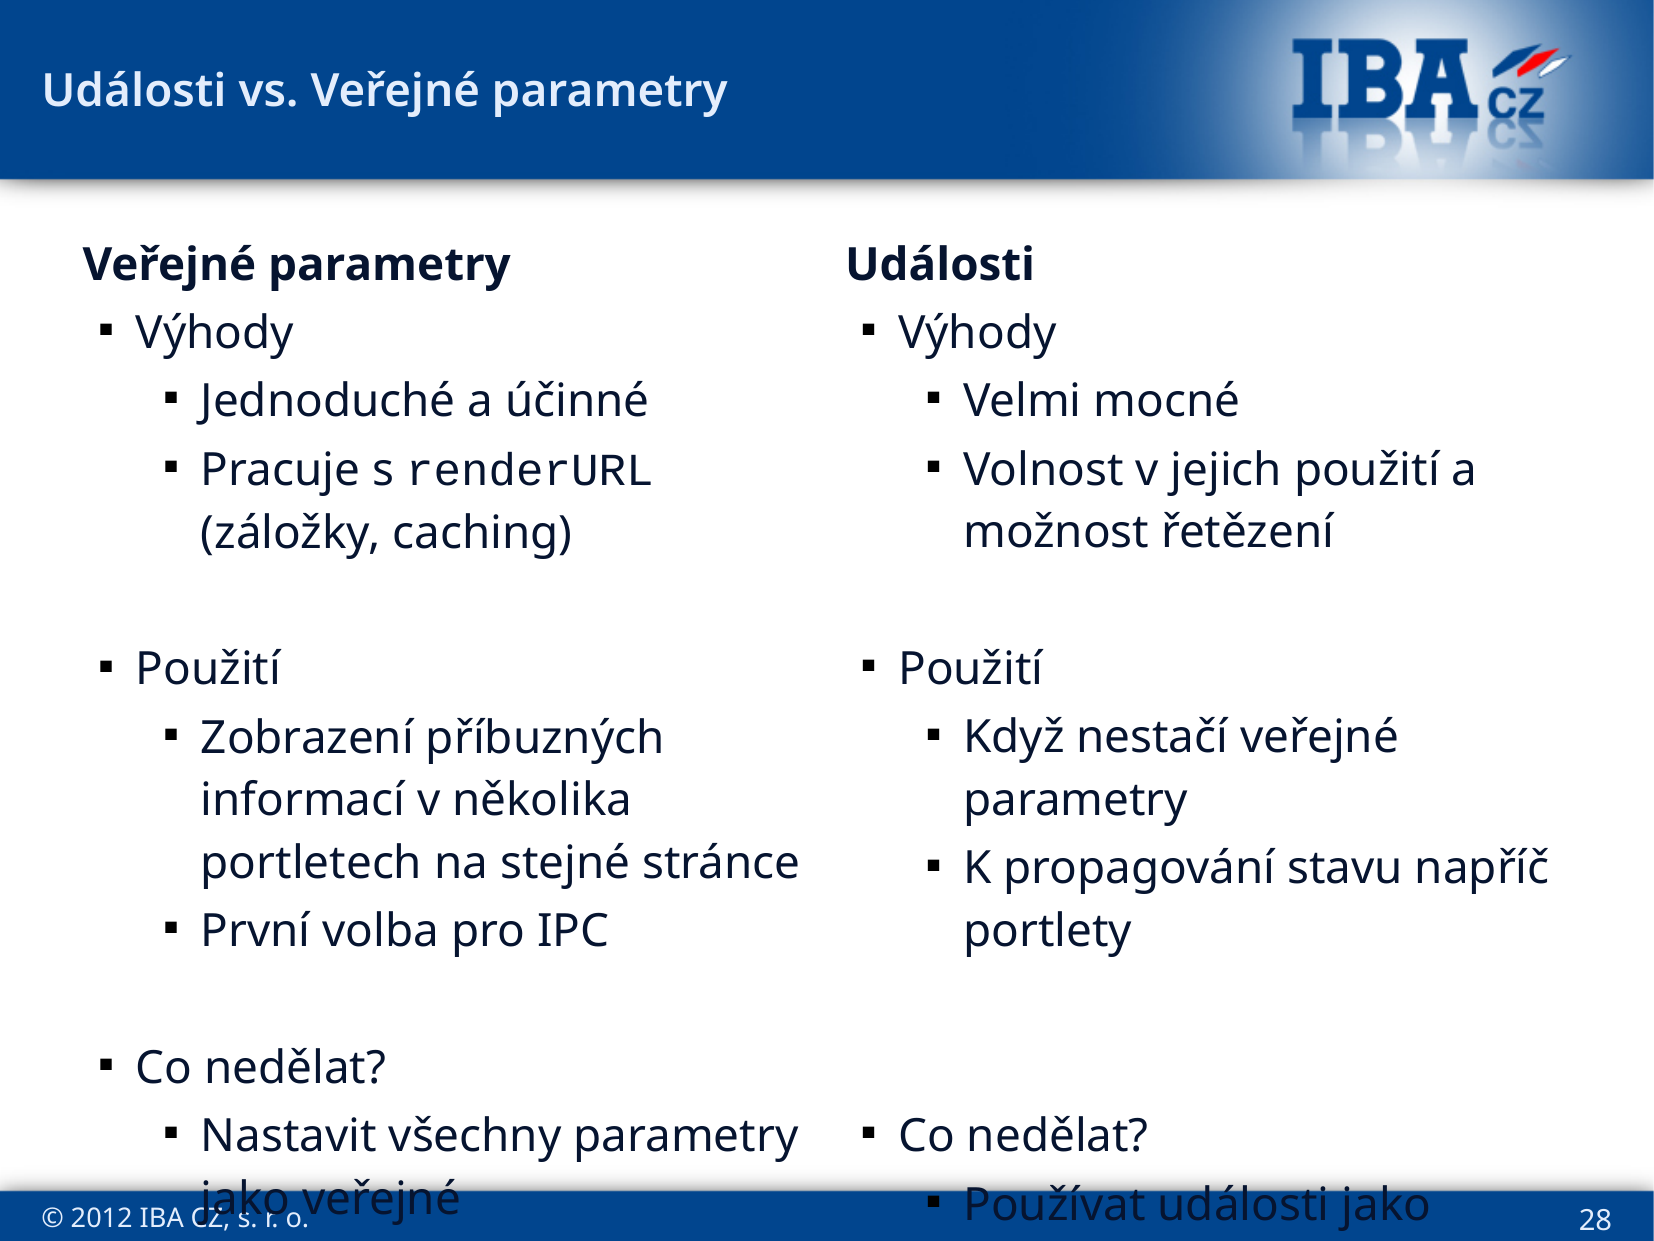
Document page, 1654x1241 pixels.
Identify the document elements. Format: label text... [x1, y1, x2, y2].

list Události Výhody Velmi mocné Volnost v jejich použití a možnost řetězení Použití Když nestačí veřejné parametry K propagování stavu napříč portlety Co nedělat? Používat události jako message system [845, 231, 1572, 1148]
list Veřejné parametry Výhody Jednoduché a účinné Pracuje s renderURL (záložky, caching) Použití Zobrazení příbuzných informací v několika portletech na stejné stránce První volba pro IPC Co nedělat? Nastavit všechny parametry jako veřejné [82, 231, 809, 1152]
title Události vs. Veřejné parametry [41, 0, 1105, 178]
picture [0, 0, 1654, 1241]
